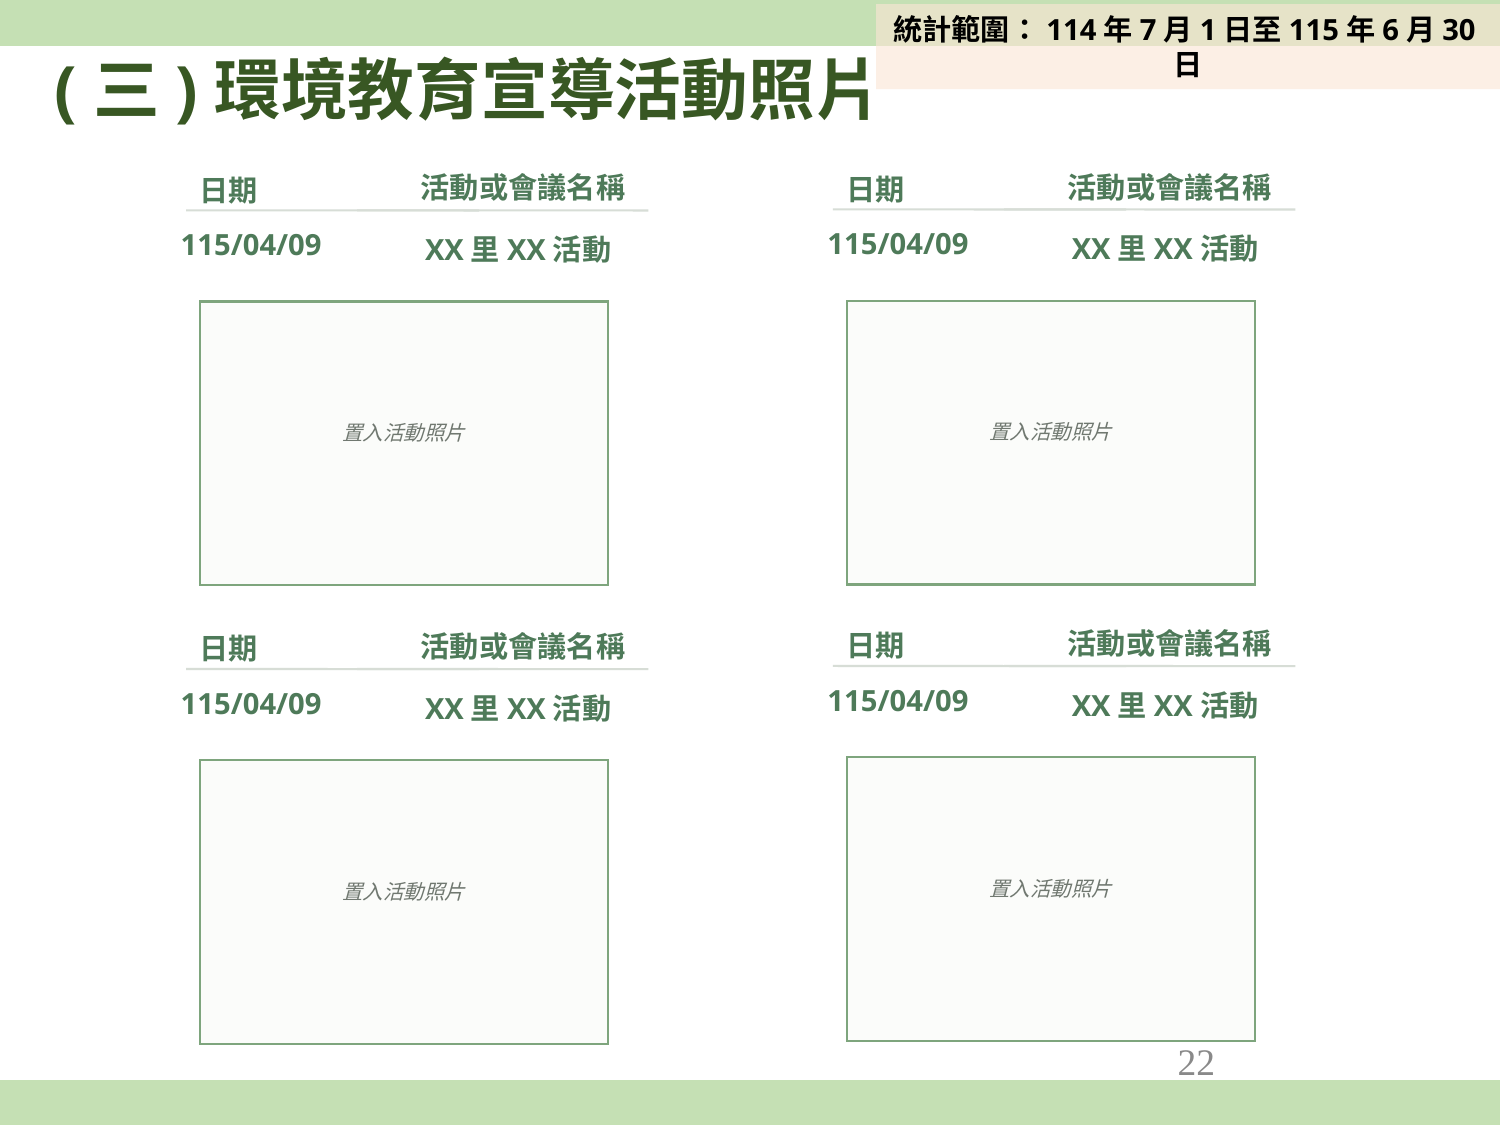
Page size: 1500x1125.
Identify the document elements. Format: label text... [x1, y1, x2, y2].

text_box 日期 [847, 624, 933, 664]
text_box XX里XX活動 [1072, 192, 1412, 304]
text_box XX里XX活動 [425, 193, 765, 305]
text_box XX里XX活動 [425, 652, 765, 763]
text_box 115/04/09 [181, 223, 358, 265]
text_box 活動或會議名稱 [421, 166, 633, 208]
text_box [846, 300, 1255, 585]
text_box 置入活動照片 [927, 876, 1174, 900]
text_box 置入活動照片 [281, 420, 527, 444]
text_box 日期 [200, 627, 287, 667]
text_box [199, 760, 608, 1045]
text_box 活動或會議名稱 [1068, 622, 1280, 664]
text_box XX里XX活動 [1072, 649, 1412, 760]
text_box 115/04/09 [827, 222, 1005, 264]
text_box 115/04/09 [827, 678, 1005, 721]
text_box 日期 [200, 168, 287, 209]
text_box 置入活動照片 [927, 419, 1174, 443]
text_box 活動或會議名稱 [1068, 165, 1280, 207]
text_box 置入活動照片 [281, 879, 527, 903]
text_box (三)環境教育宣導活動照片 [39, 49, 1221, 157]
text_box 活動或會議名稱 [421, 625, 633, 667]
text_box 115/04/09 [181, 681, 358, 723]
text_box [846, 757, 1500, 1091]
text_box [199, 301, 608, 586]
text_box 日期 [847, 167, 933, 208]
